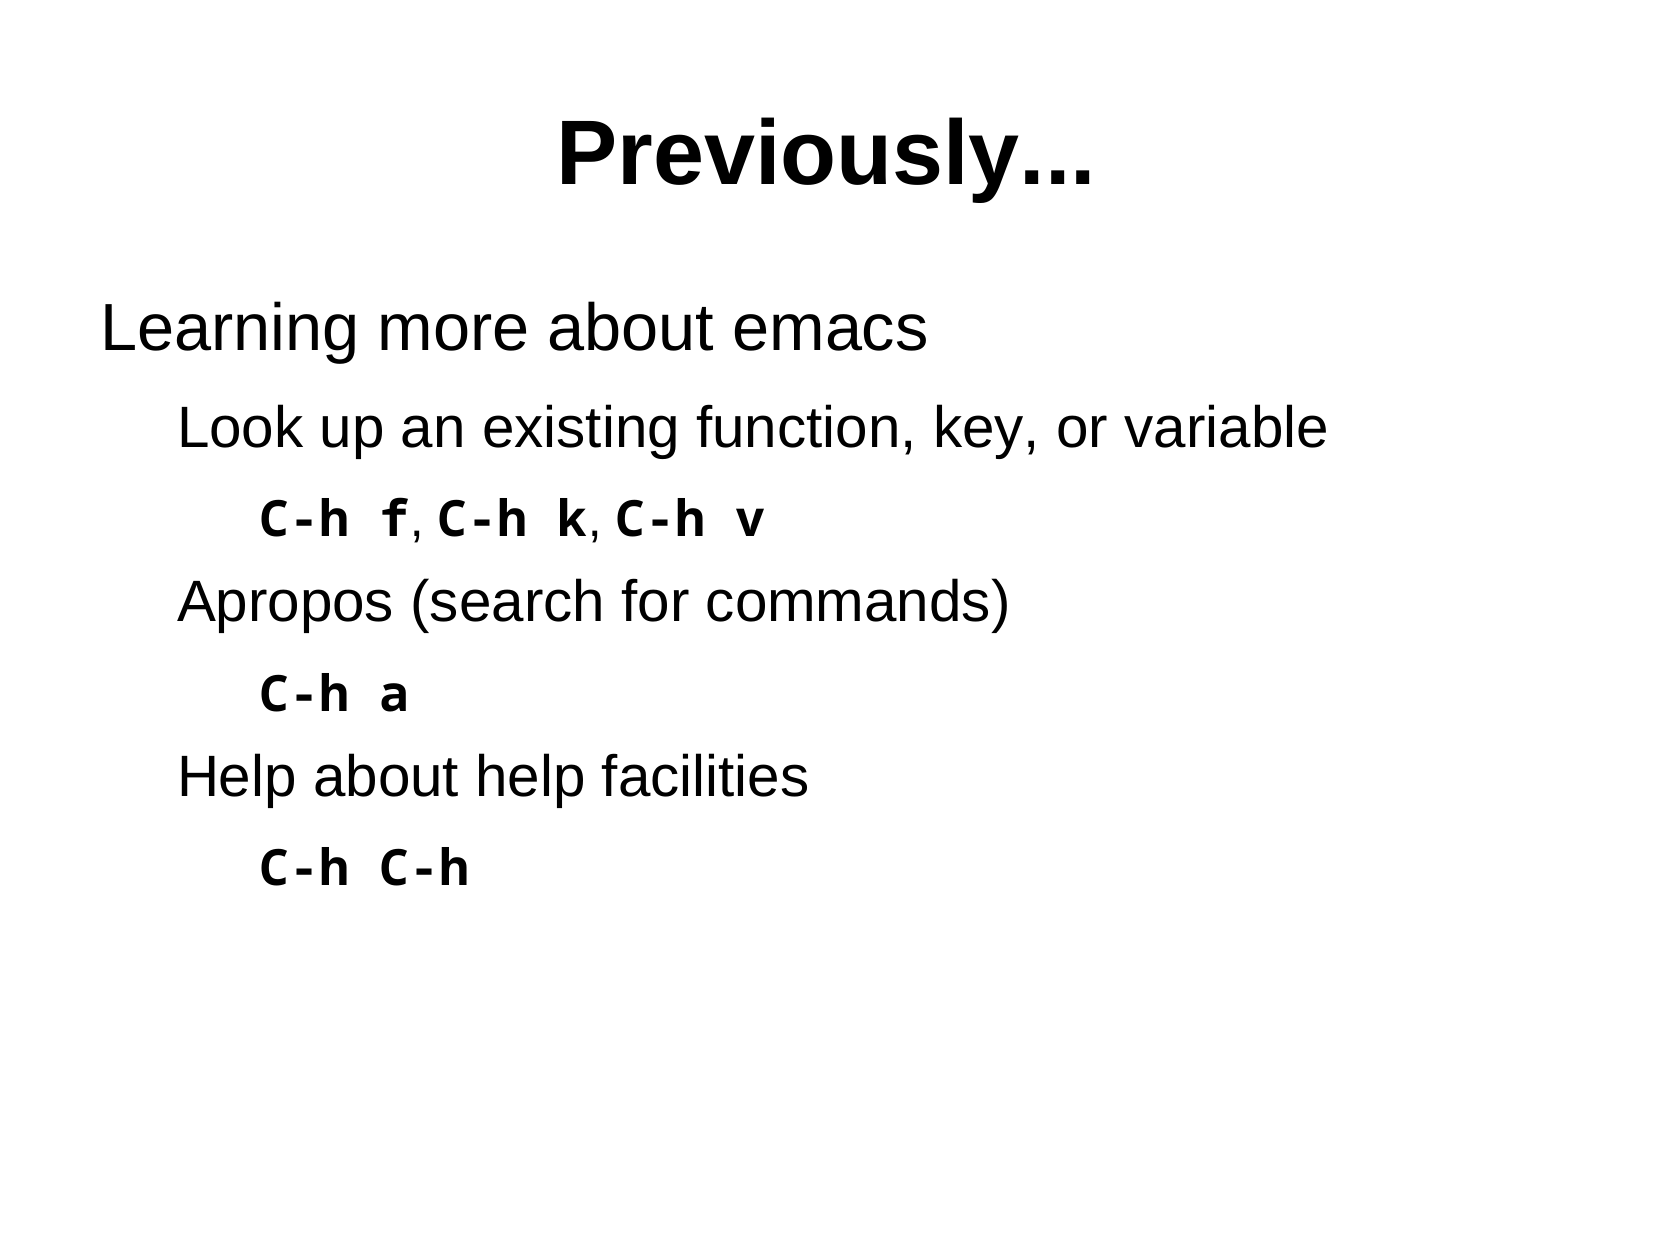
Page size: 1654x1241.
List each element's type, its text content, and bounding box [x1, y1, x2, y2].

title Previously... [82, 56, 1571, 250]
list Learning more about emacs Look up an existing function, key, or variable C-h f, C-h k, C-h v Apropos (search for commands) C-h a Help about help facilities C-h C-h [82, 290, 1571, 1094]
